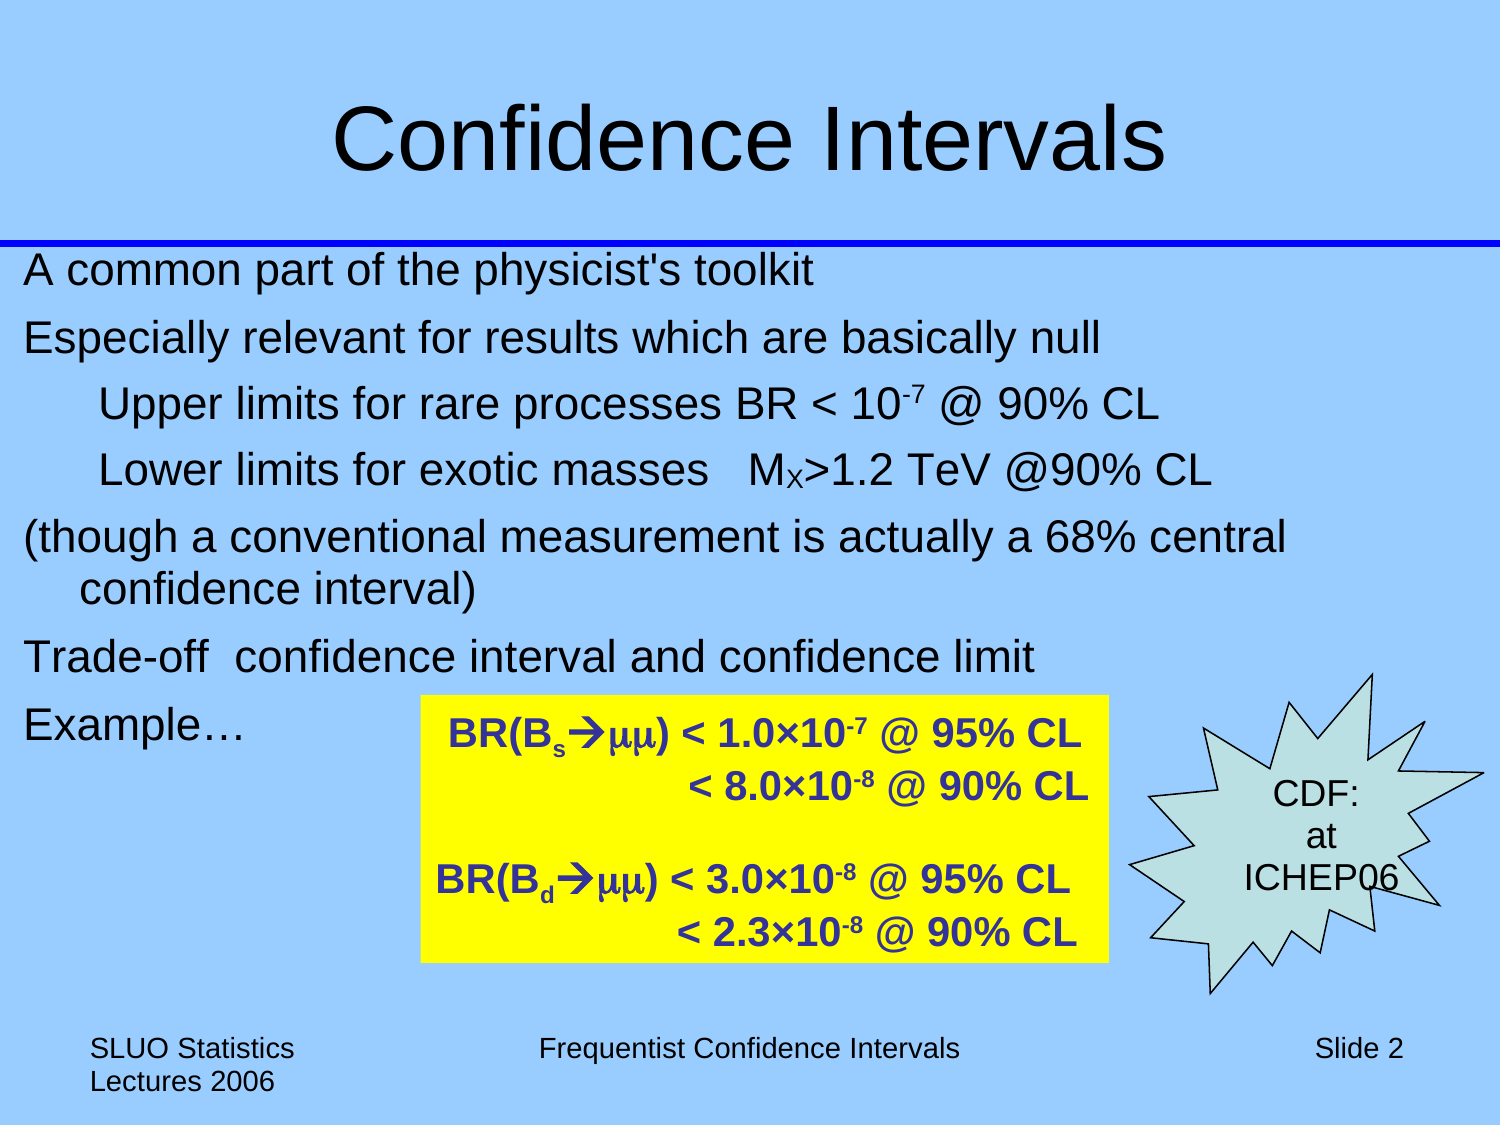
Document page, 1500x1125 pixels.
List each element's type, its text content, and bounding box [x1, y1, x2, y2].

list A common part of the physicist's toolkit Especially relevant for results which are basically null Upper limits for rare processes BR < 10-7 @ 90% CL Lower limits for exotic masses MX>1.2 TeV @90% CL (though a conventional measurement is actually a 68% central confidence interval) Trade-off confidence interval and confidence limit Example… [8, 236, 1359, 1125]
text_box BR(Bs) < 1.0×10-7 @ 95% CL < 8.0×10-8 @ 90% CL BR(Bd) < 3.0×10-8 @ 95% CL < 2.3×10-8 @ 90% CL [420, 694, 1109, 963]
text_box CDF: at ICHEP06 [1129, 674, 1485, 994]
title Confidence Intervals [75, 45, 1426, 233]
